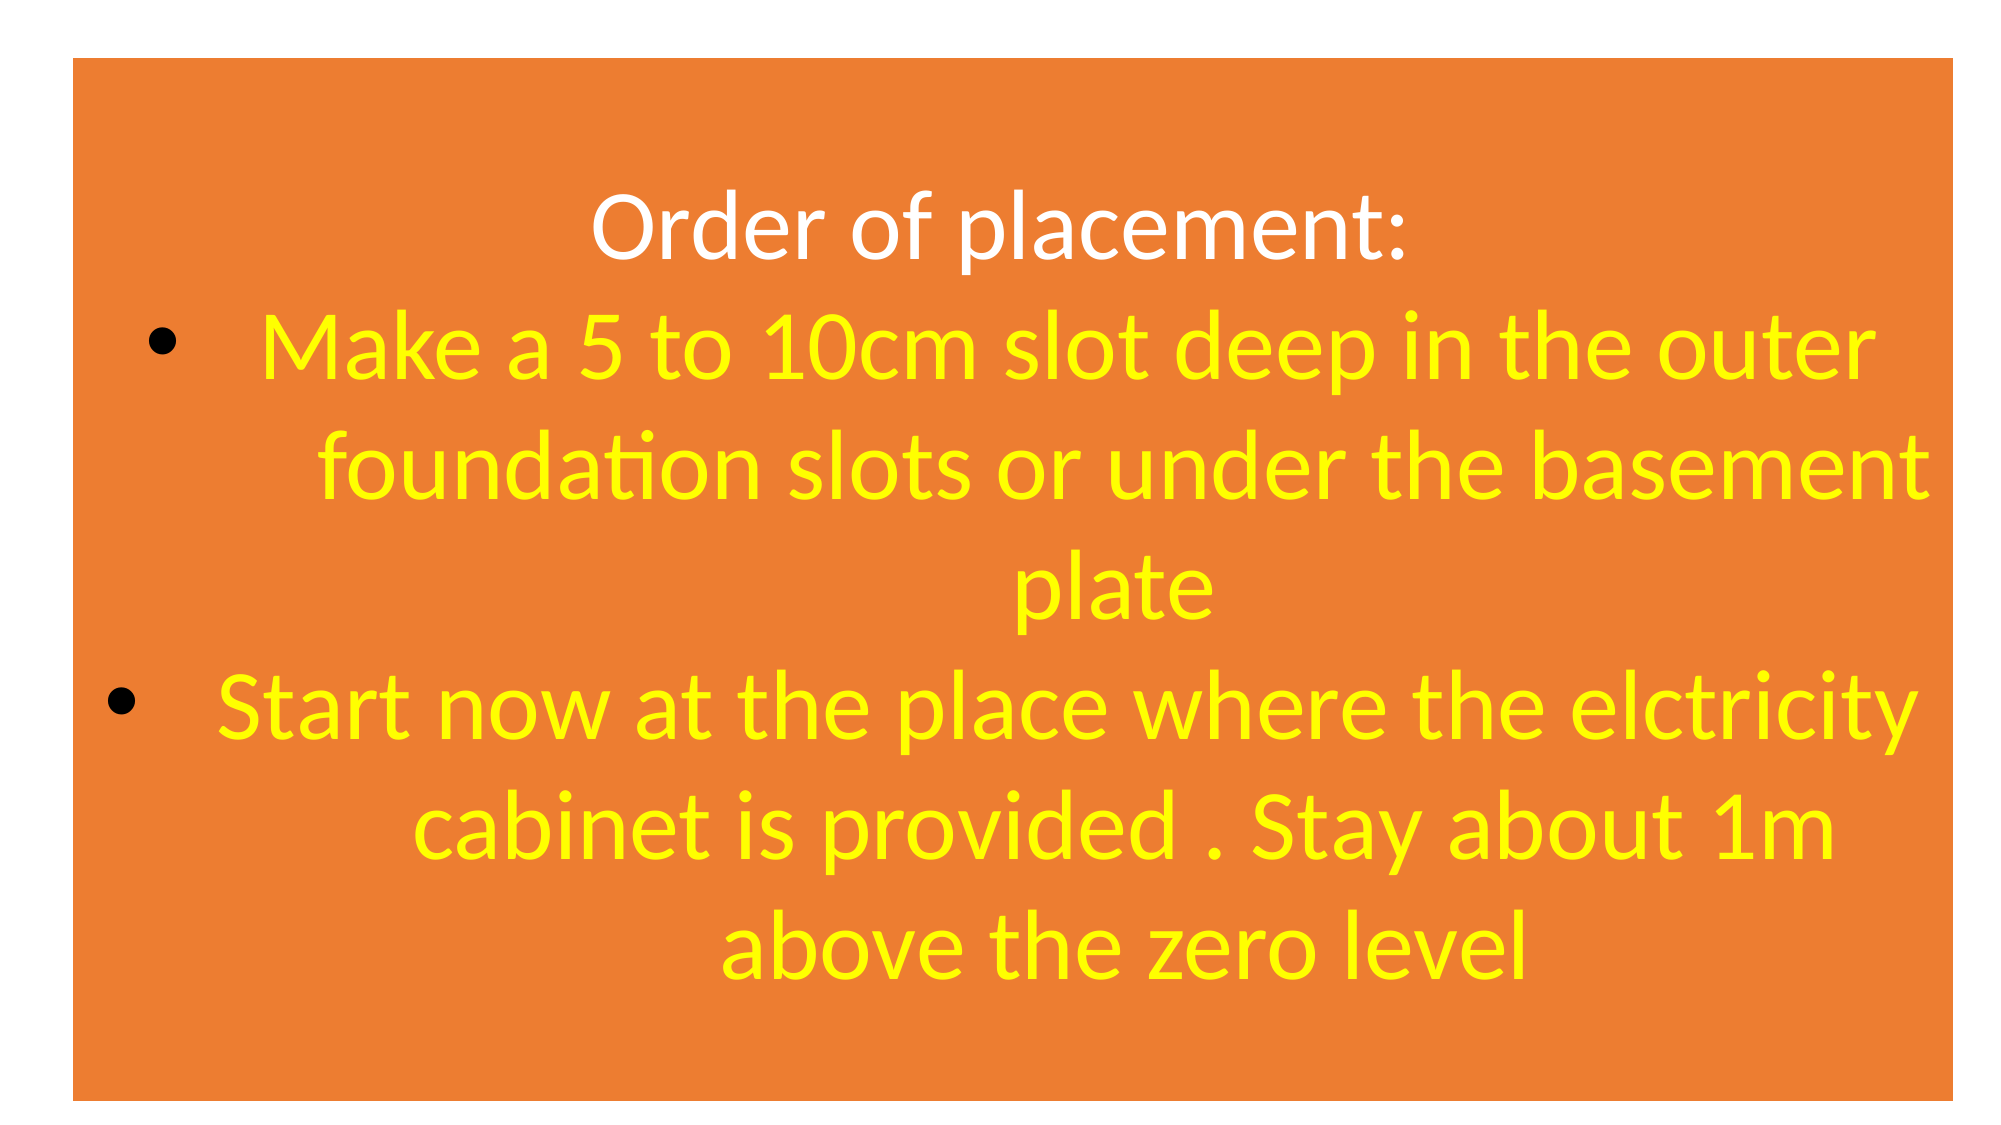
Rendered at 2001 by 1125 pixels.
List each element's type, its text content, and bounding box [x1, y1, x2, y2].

text_box Order of placement: Make a 5 to 10cm slot deep in the outer foundation slots or under the basement plate Start now at the place where the elctricity cabinet is provided . Stay about 1m above the zero level [71, 57, 1954, 1103]
